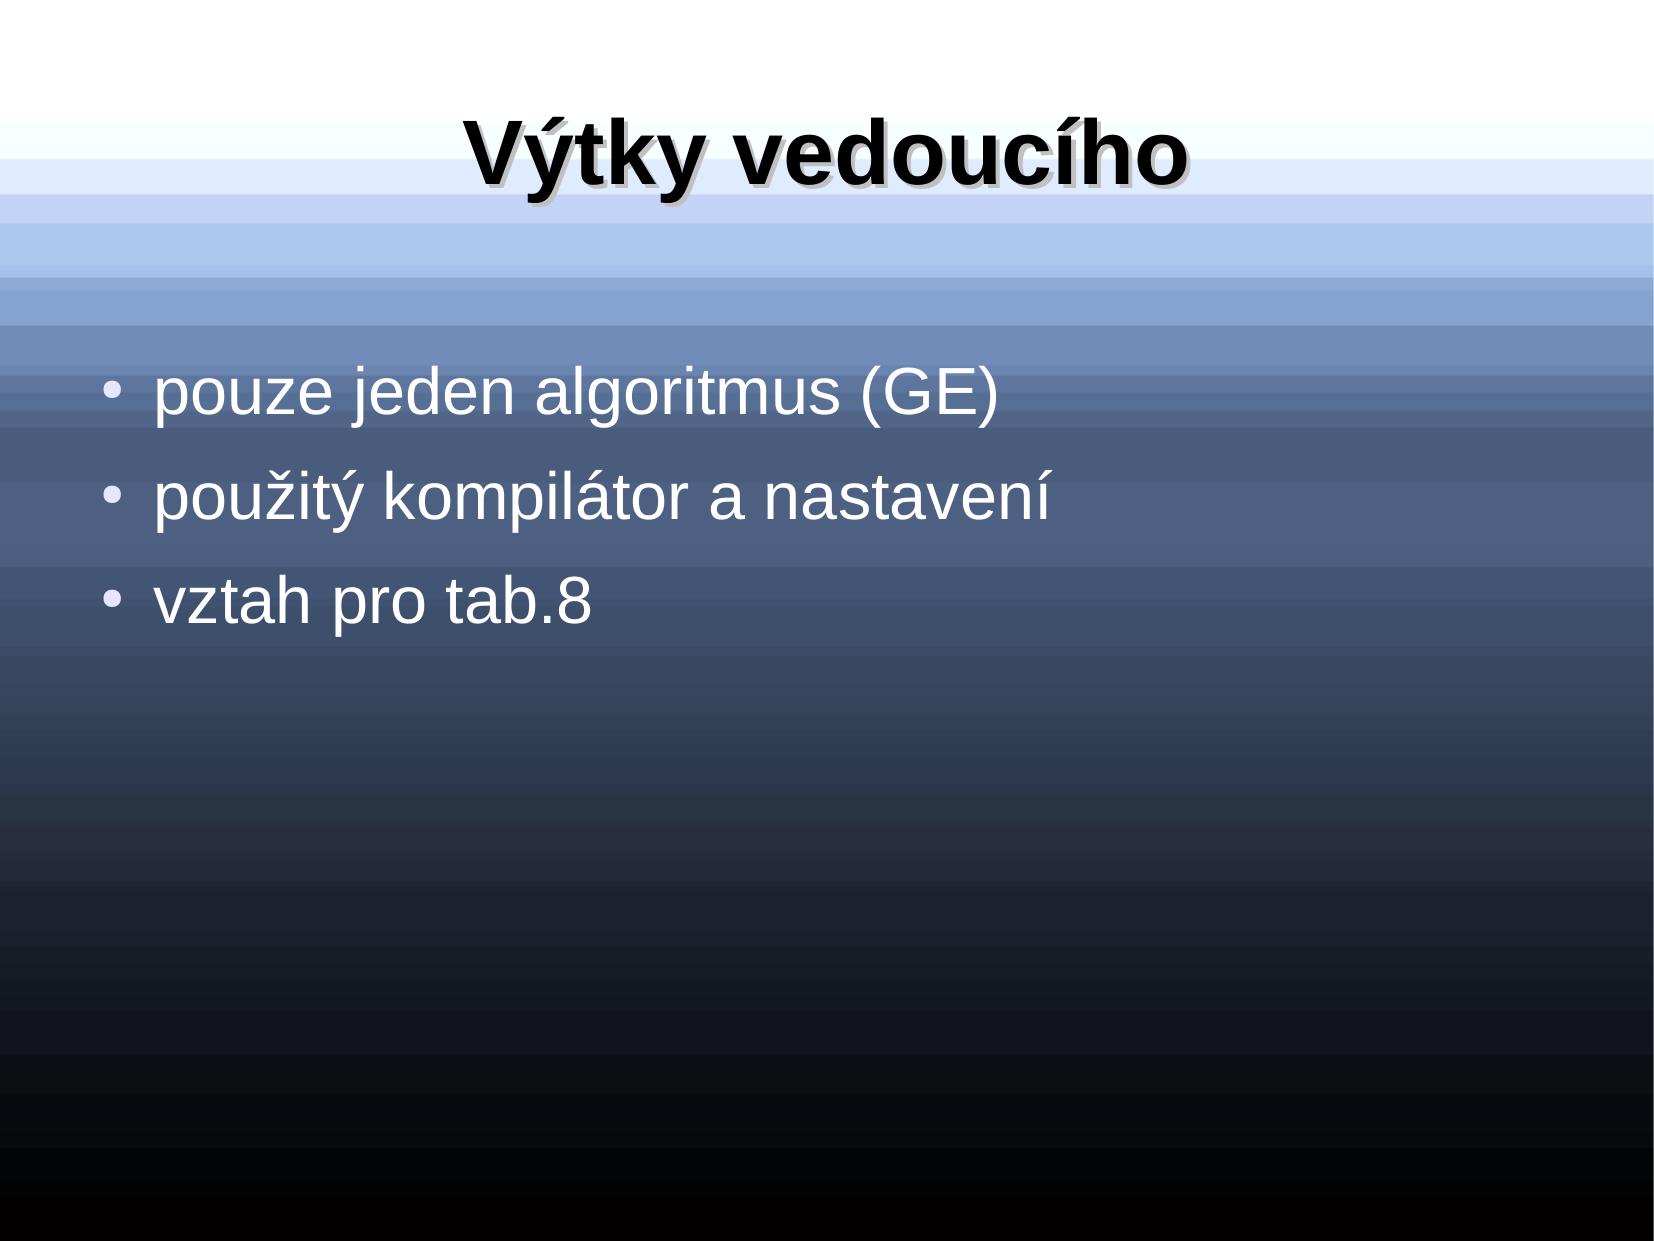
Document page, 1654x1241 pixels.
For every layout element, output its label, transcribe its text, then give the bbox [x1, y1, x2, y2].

title Výtky vedoucího [82, 49, 1571, 257]
list pouze jeden algoritmus (GE) použitý kompilátor a nastavení vztah pro tab.8 [82, 354, 1571, 1094]
picture [0, 0, 1654, 1241]
